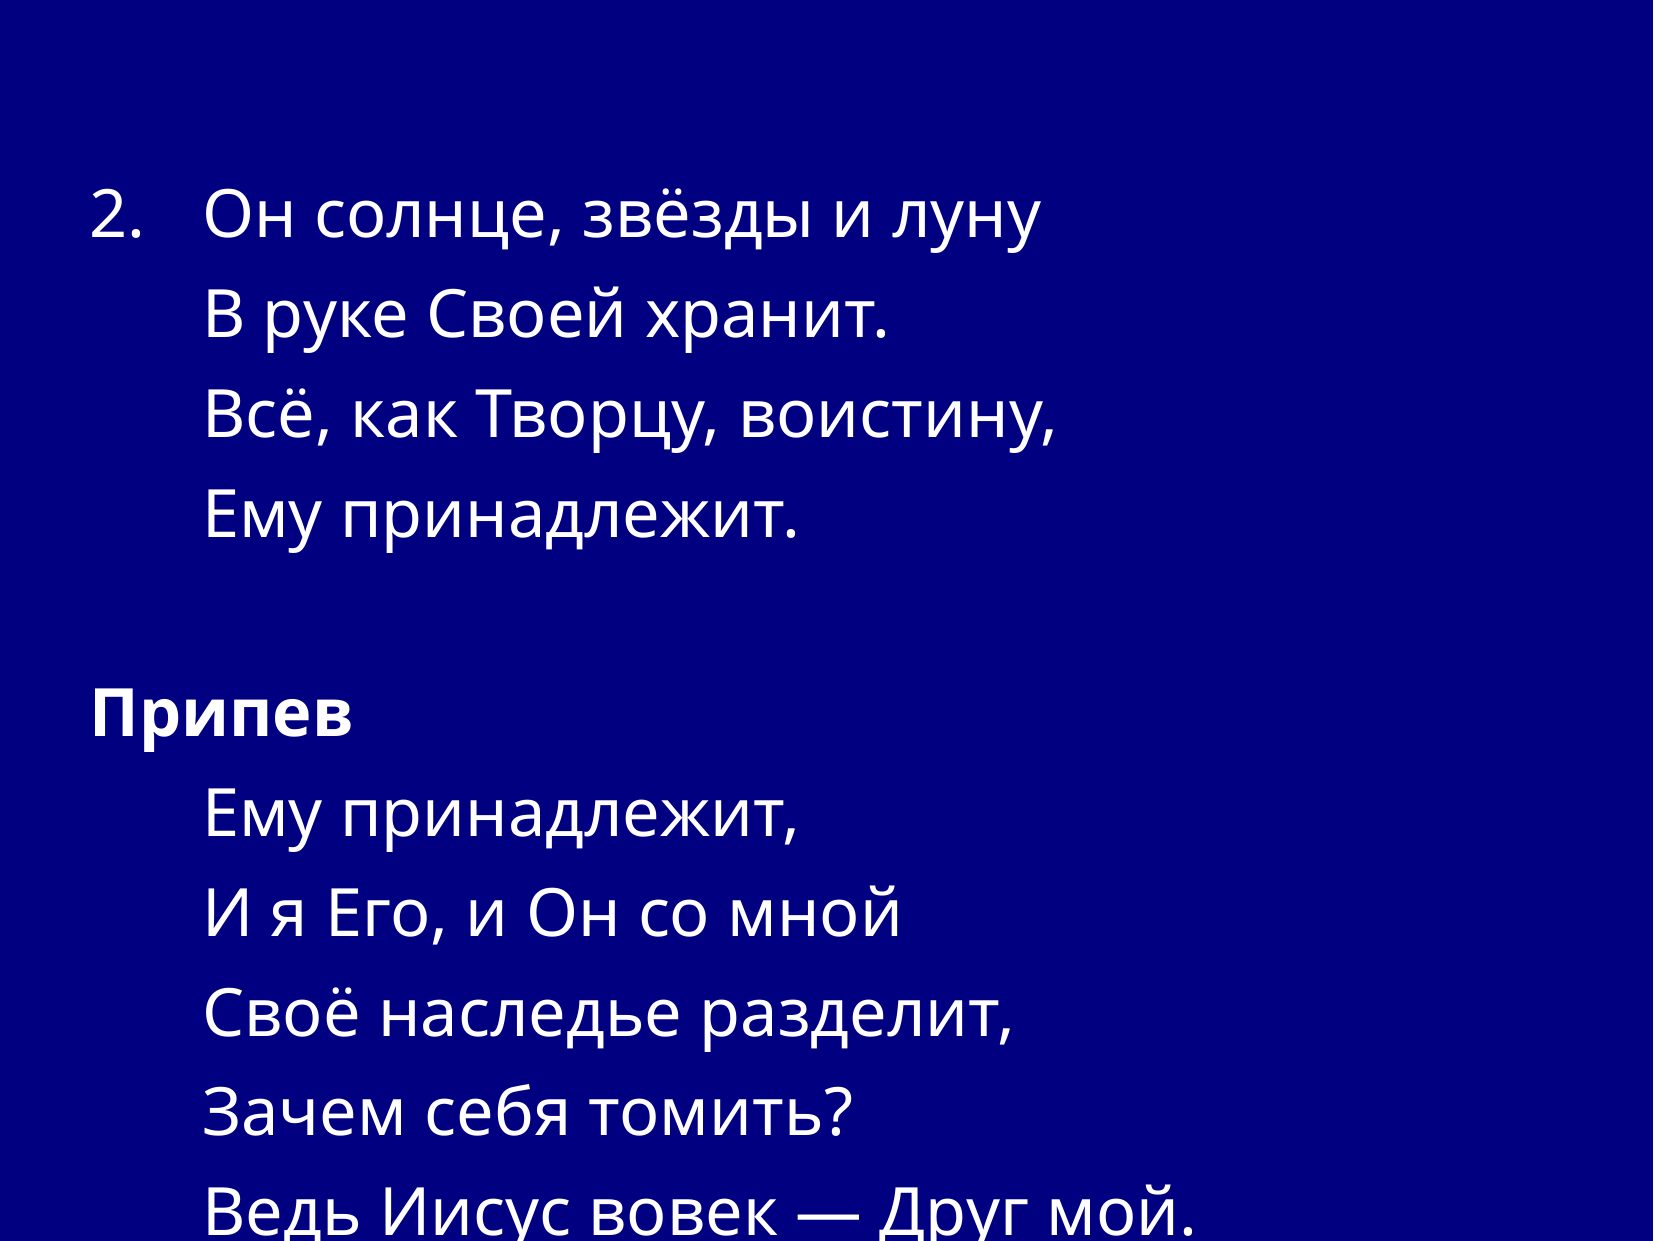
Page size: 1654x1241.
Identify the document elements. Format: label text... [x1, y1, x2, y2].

text_box 2. Он солнце, звёзды и луну В руке Своей хранит. Всё, как Творцу, воистину, Ему принадлежит. Припев Ему принадлежит, И я Его, и Он со мной Своё наследье разделит, Зачем себя томить? Ведь Иисус вовек — Друг мой. [75, 150, 1576, 1163]
